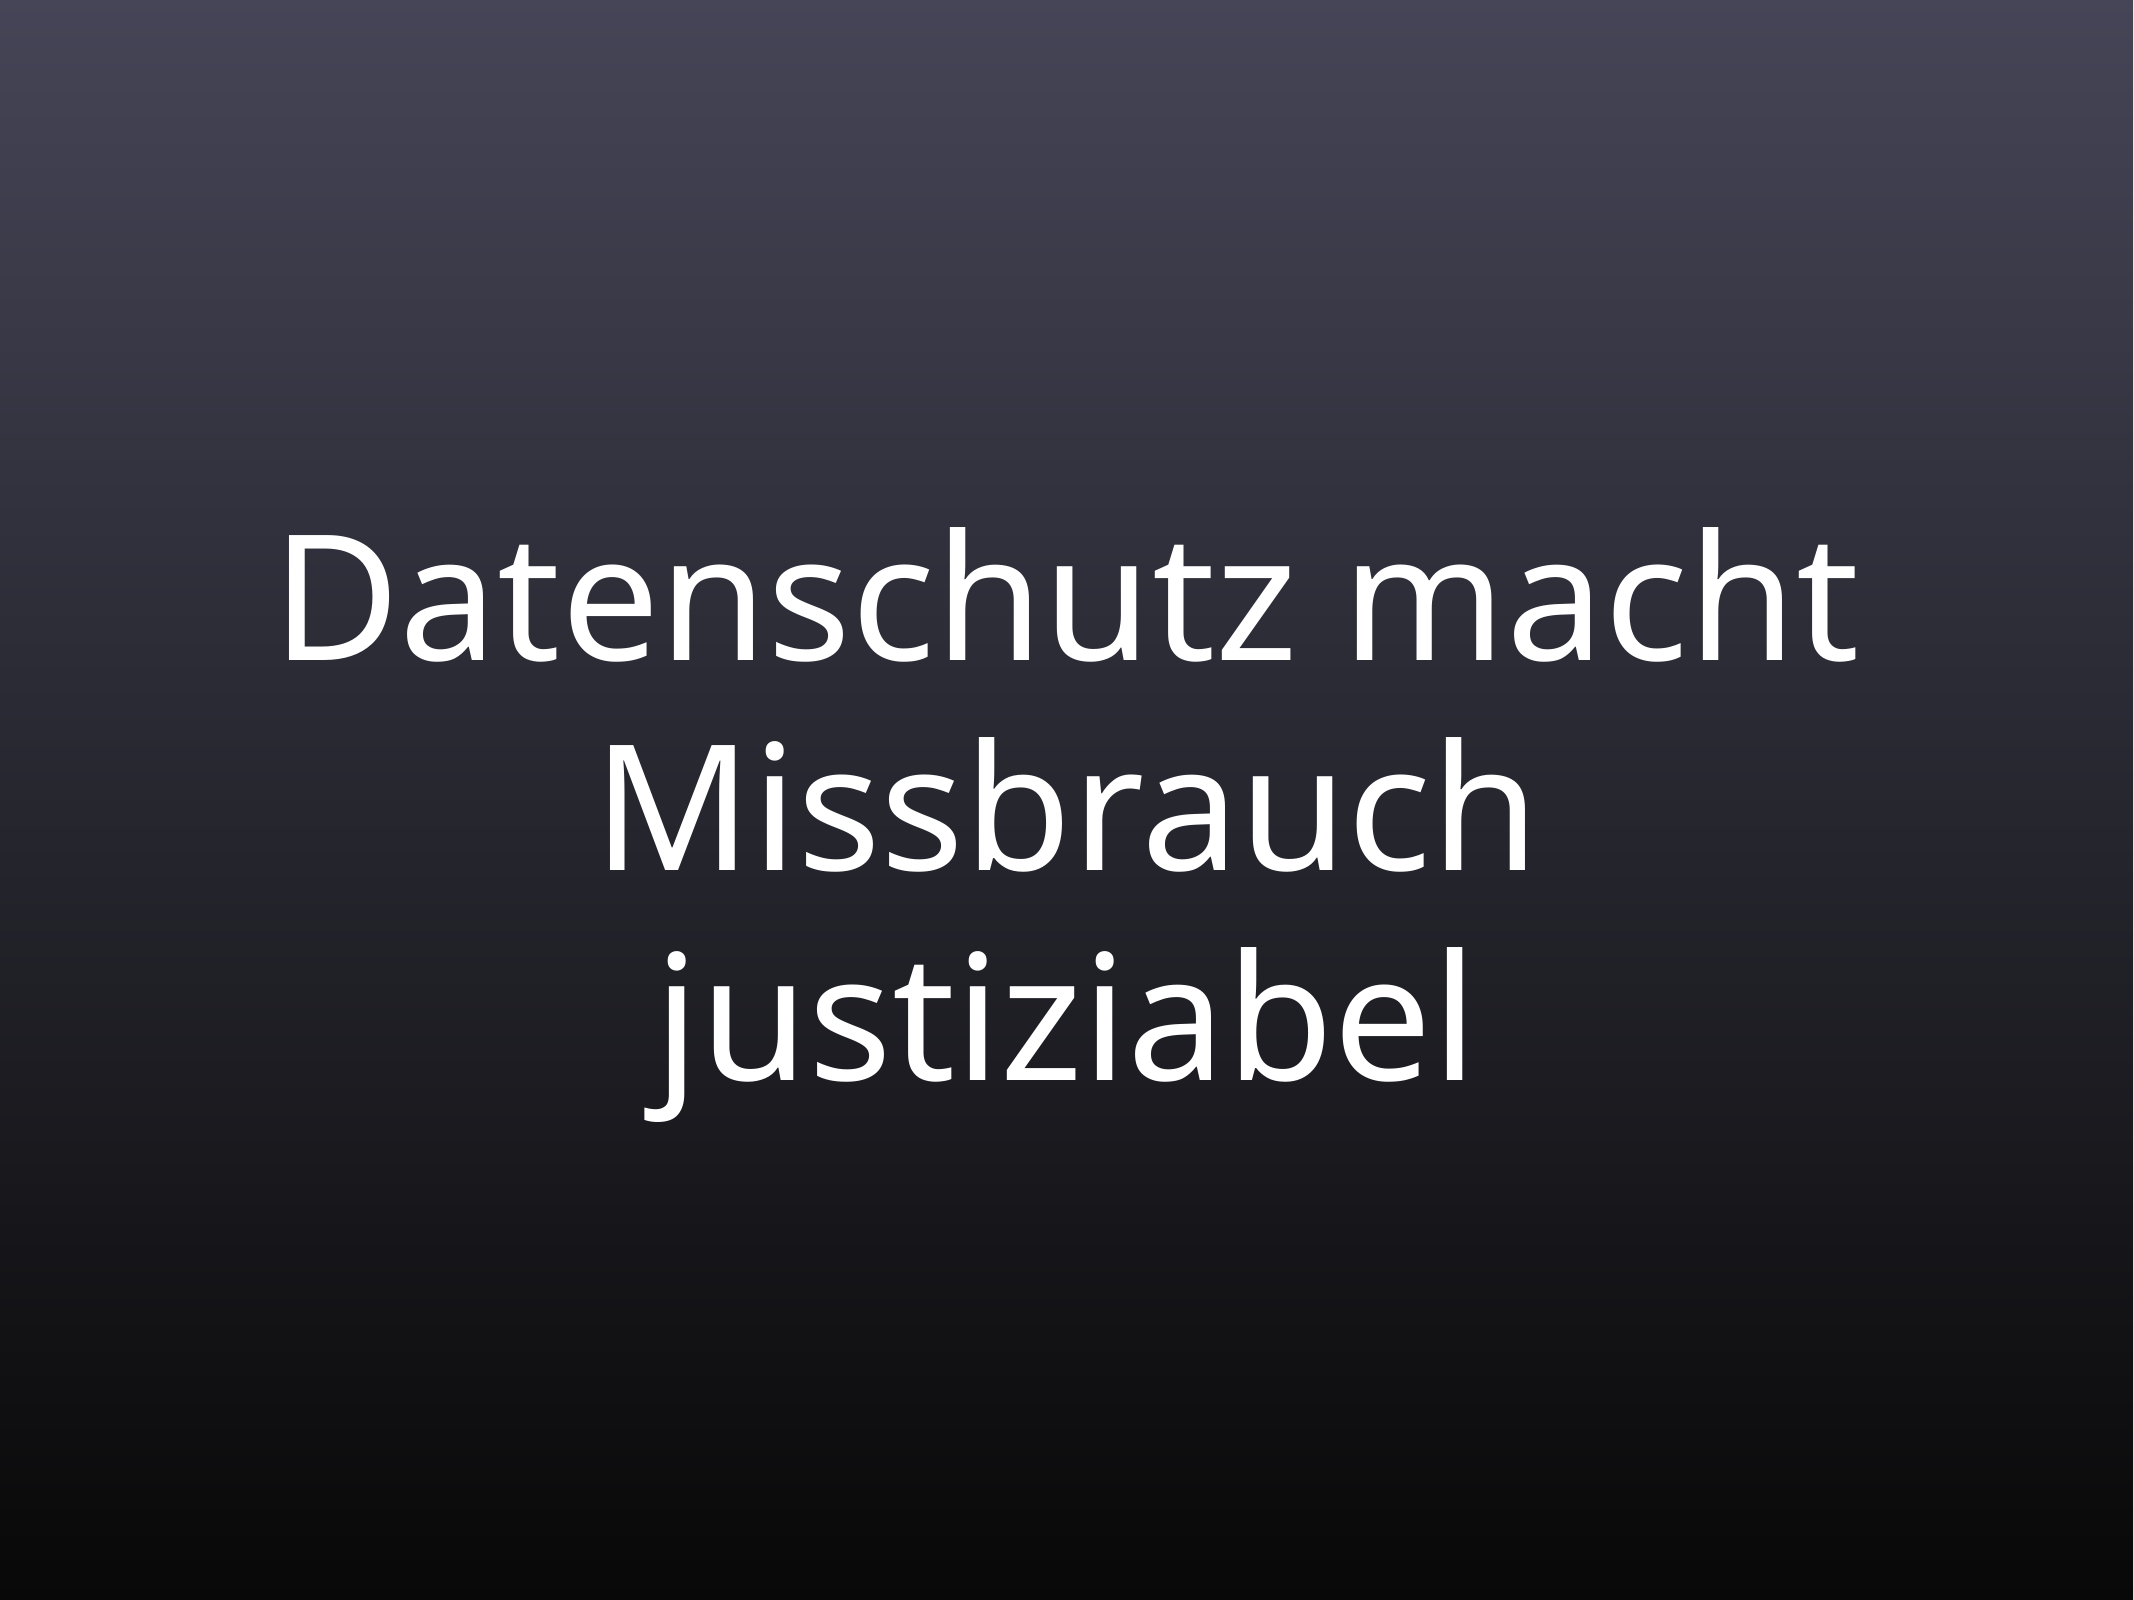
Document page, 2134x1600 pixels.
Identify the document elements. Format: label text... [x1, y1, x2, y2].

title Datenschutz macht Missbrauch justiziabel [208, 476, 1925, 1124]
